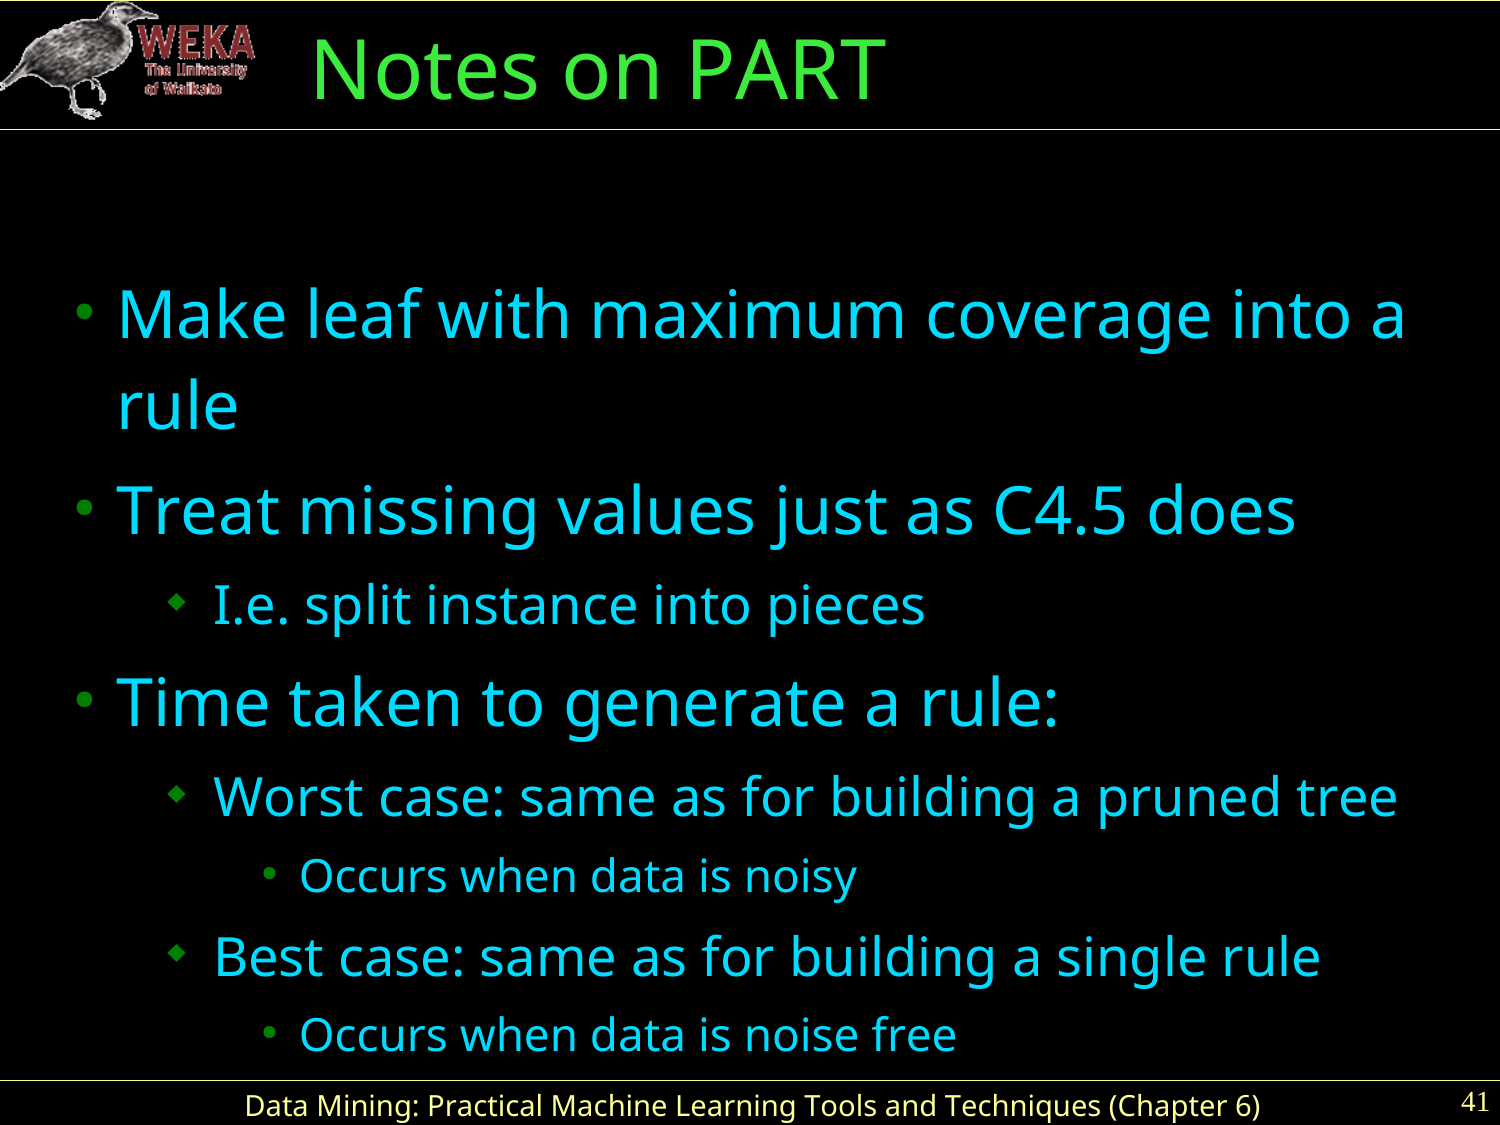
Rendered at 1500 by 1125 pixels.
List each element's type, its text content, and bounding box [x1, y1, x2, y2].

picture [0, 1, 266, 129]
title Notes on PART [295, 0, 1500, 148]
list Make leaf with maximum coverage into a rule Treat missing values just as C4.5 does I.e. split instance into pieces Time taken to generate a rule: Worst case: same as for building a pruned tree Occurs when data is noisy Best case: same as for building a single rule Occurs when data is noise free [59, 260, 1447, 936]
